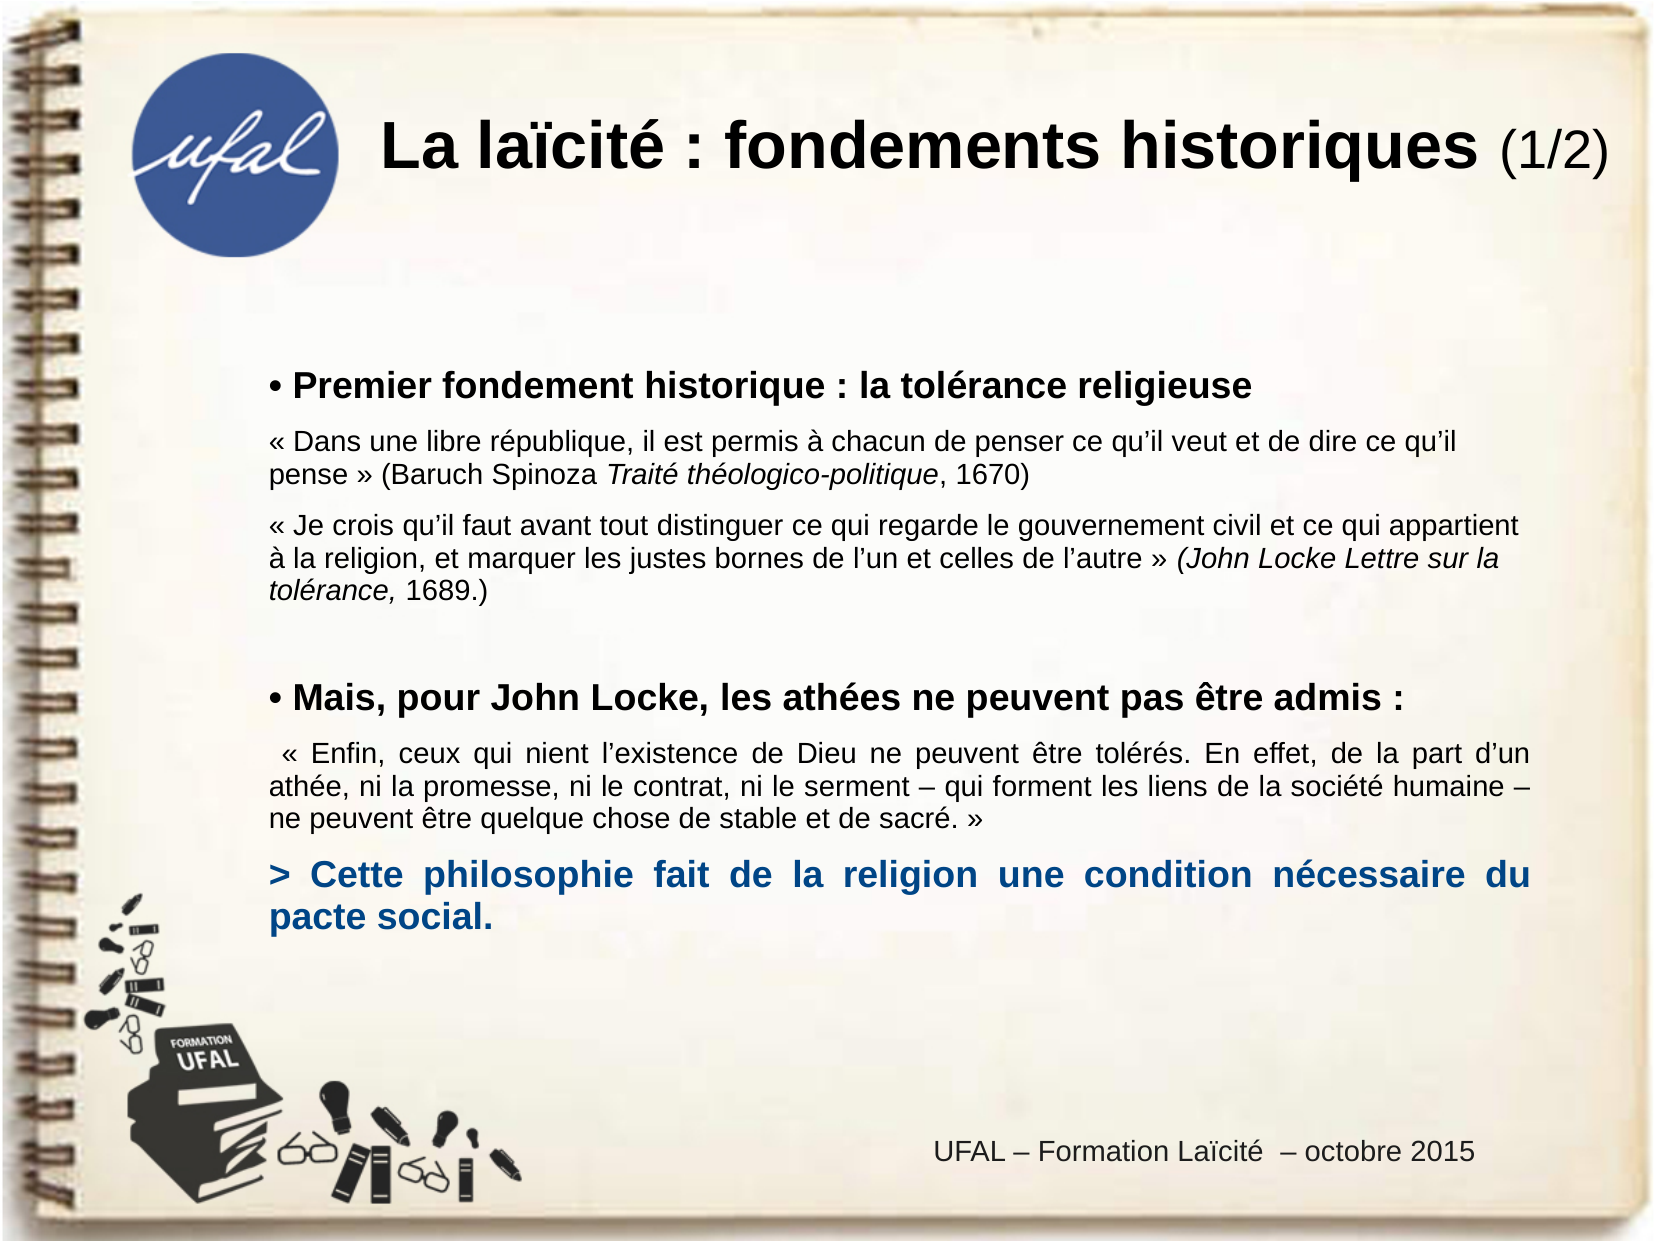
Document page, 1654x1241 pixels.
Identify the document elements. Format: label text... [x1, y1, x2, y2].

text_box UFAL – Formation Laïcité – octobre 2015 [826, 1133, 1583, 1170]
text_box • Premier fondement historique : la tolérance religieuse « Dans une libre république, il est permis à chacun de penser ce qu’il veut et de dire ce qu’il pense » (Baruch Spinoza Traité théologico-politique, 1670) « Je crois qu’il faut avant tout distinguer ce qui regarde le gouvernement civil et ce qui appartient à la religion, et marquer les justes bornes de l’un et celles de l’autre » (John Locke Lettre sur la tolérance, 1689.) • Mais, pour John Locke, les athées ne peuvent pas être admis : « Enfin, ceux qui nient l’existence de Dieu ne peuvent être tolérés. En effet, de la part d’un athée, ni la promesse, ni le contrat, ni le serment – qui forment les liens de la société humaine – ne peuvent être quelque chose de stable et de sacré. » > Cette philosophie fait de la religion une condition nécessaire du pacte social. [253, 267, 1548, 1035]
picture [0, 1, 1654, 1241]
text_box La laïcité : fondements historiques (1/2) [366, 68, 1630, 223]
